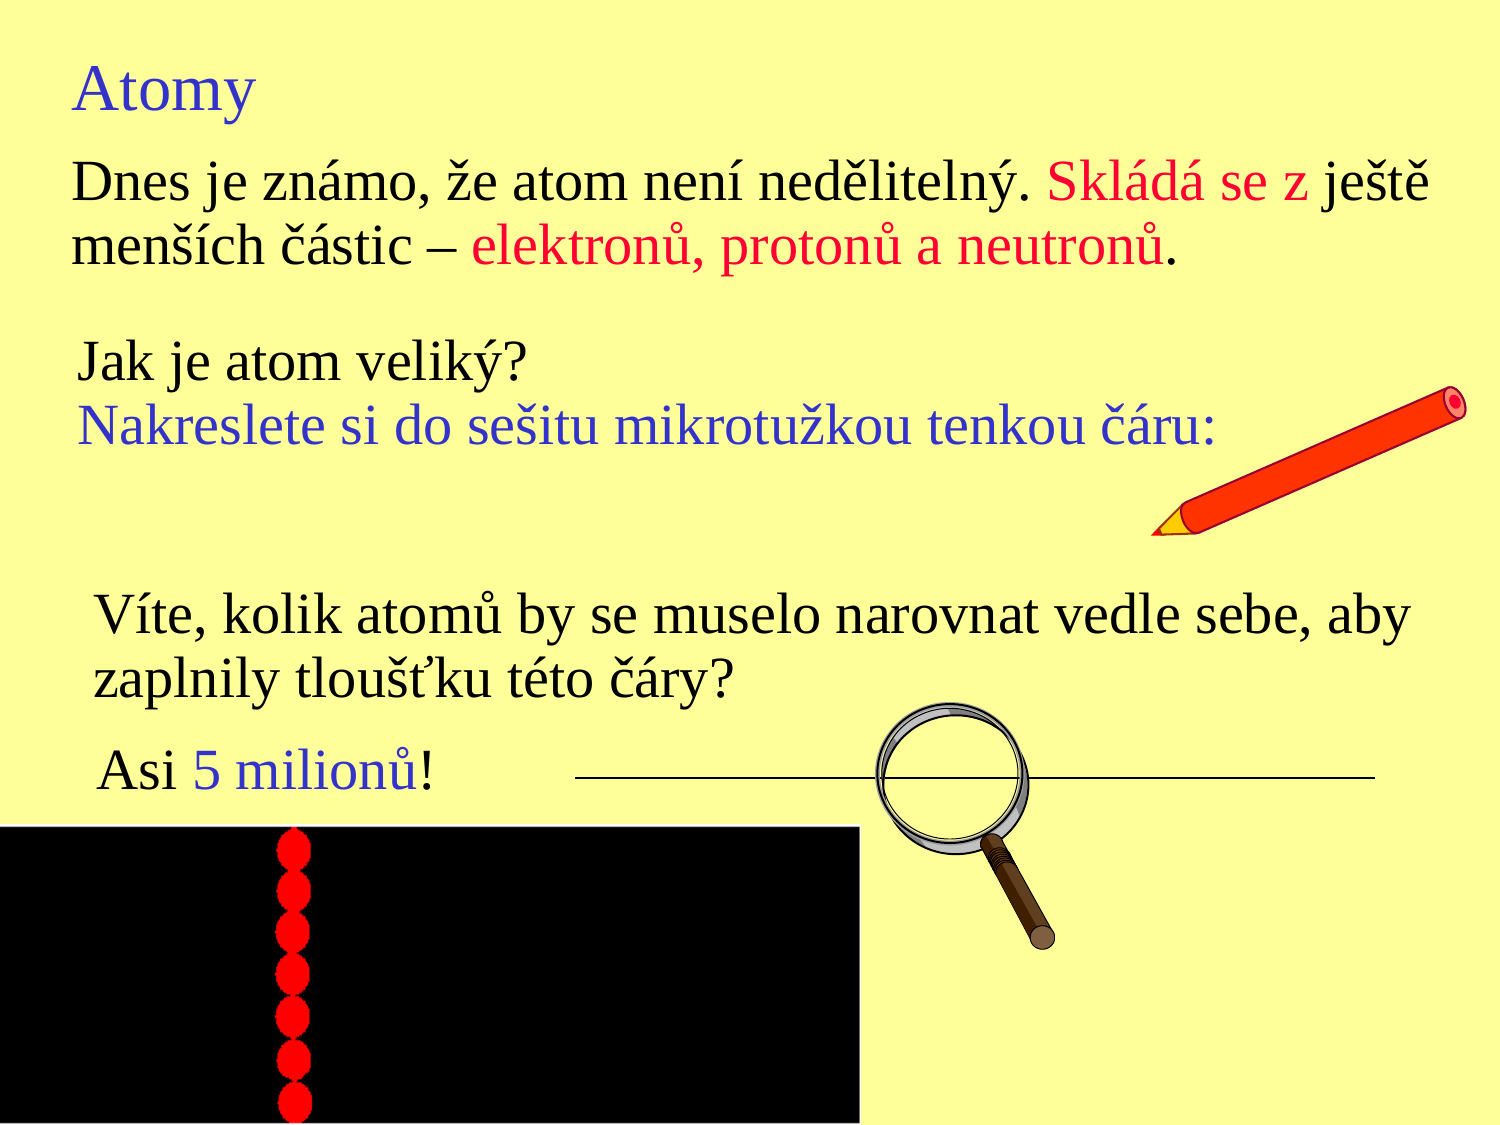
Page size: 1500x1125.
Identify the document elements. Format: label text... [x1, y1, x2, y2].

text_box [1153, 388, 1459, 535]
text_box Asi 5 milionů! [81, 729, 452, 810]
text_box [1450, 395, 1460, 408]
text_box Atomy [56, 43, 273, 134]
text_box Jak je atom veliký? Nakreslete si do sešitu mikrotužkou tenkou čáru: [62, 320, 1233, 465]
text_box Dnes je známo, že atom není nedělitelný. Skládá se z ještě menších částic – elektronů, protonů a neutronů. [56, 140, 1446, 286]
chart [874, 702, 1056, 951]
picture [0, 824, 861, 1125]
text_box Víte, kolik atomů by se muselo narovnat vedle sebe, aby zaplnily tloušťku této čáry? [78, 573, 1428, 718]
